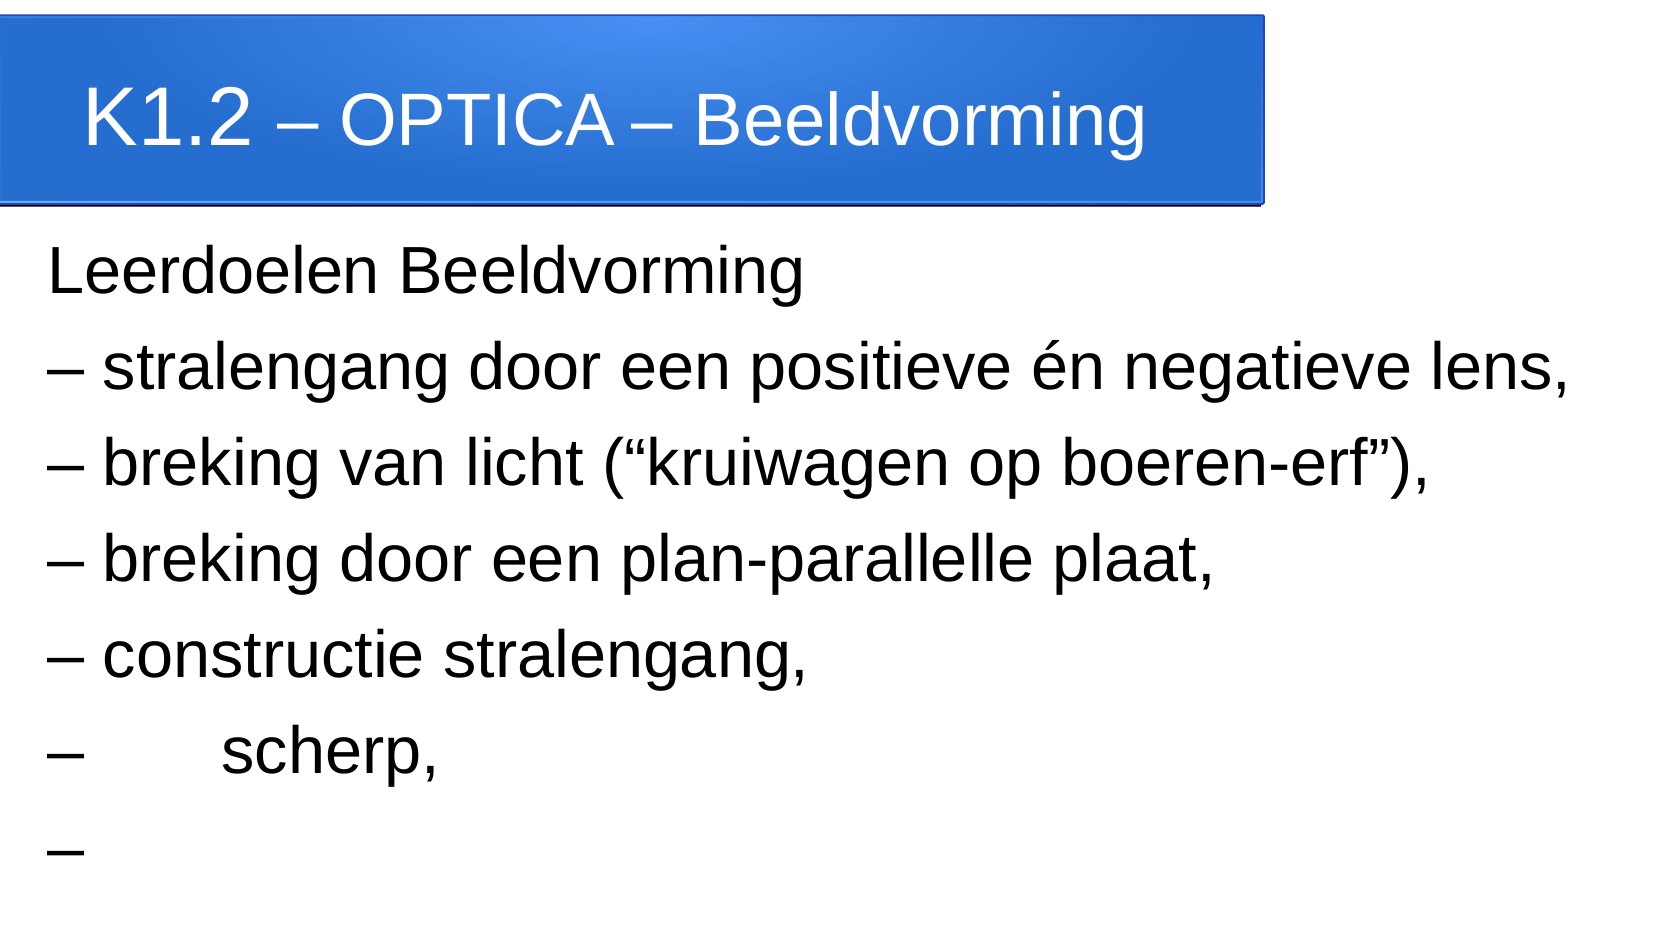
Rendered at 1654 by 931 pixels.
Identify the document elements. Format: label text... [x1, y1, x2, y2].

subtitle Leerdoelen Beeldvorming – stralengang door een positieve én negatieve lens, – breking van licht (“kruiwagen op boeren-erf”), – breking door een plan-parallelle plaat, – constructie stralengang, – (on)scherp, – berekeningen. [47, 236, 1607, 922]
title K1.2 – OPTICA – Beeldvorming [82, 35, 1235, 189]
